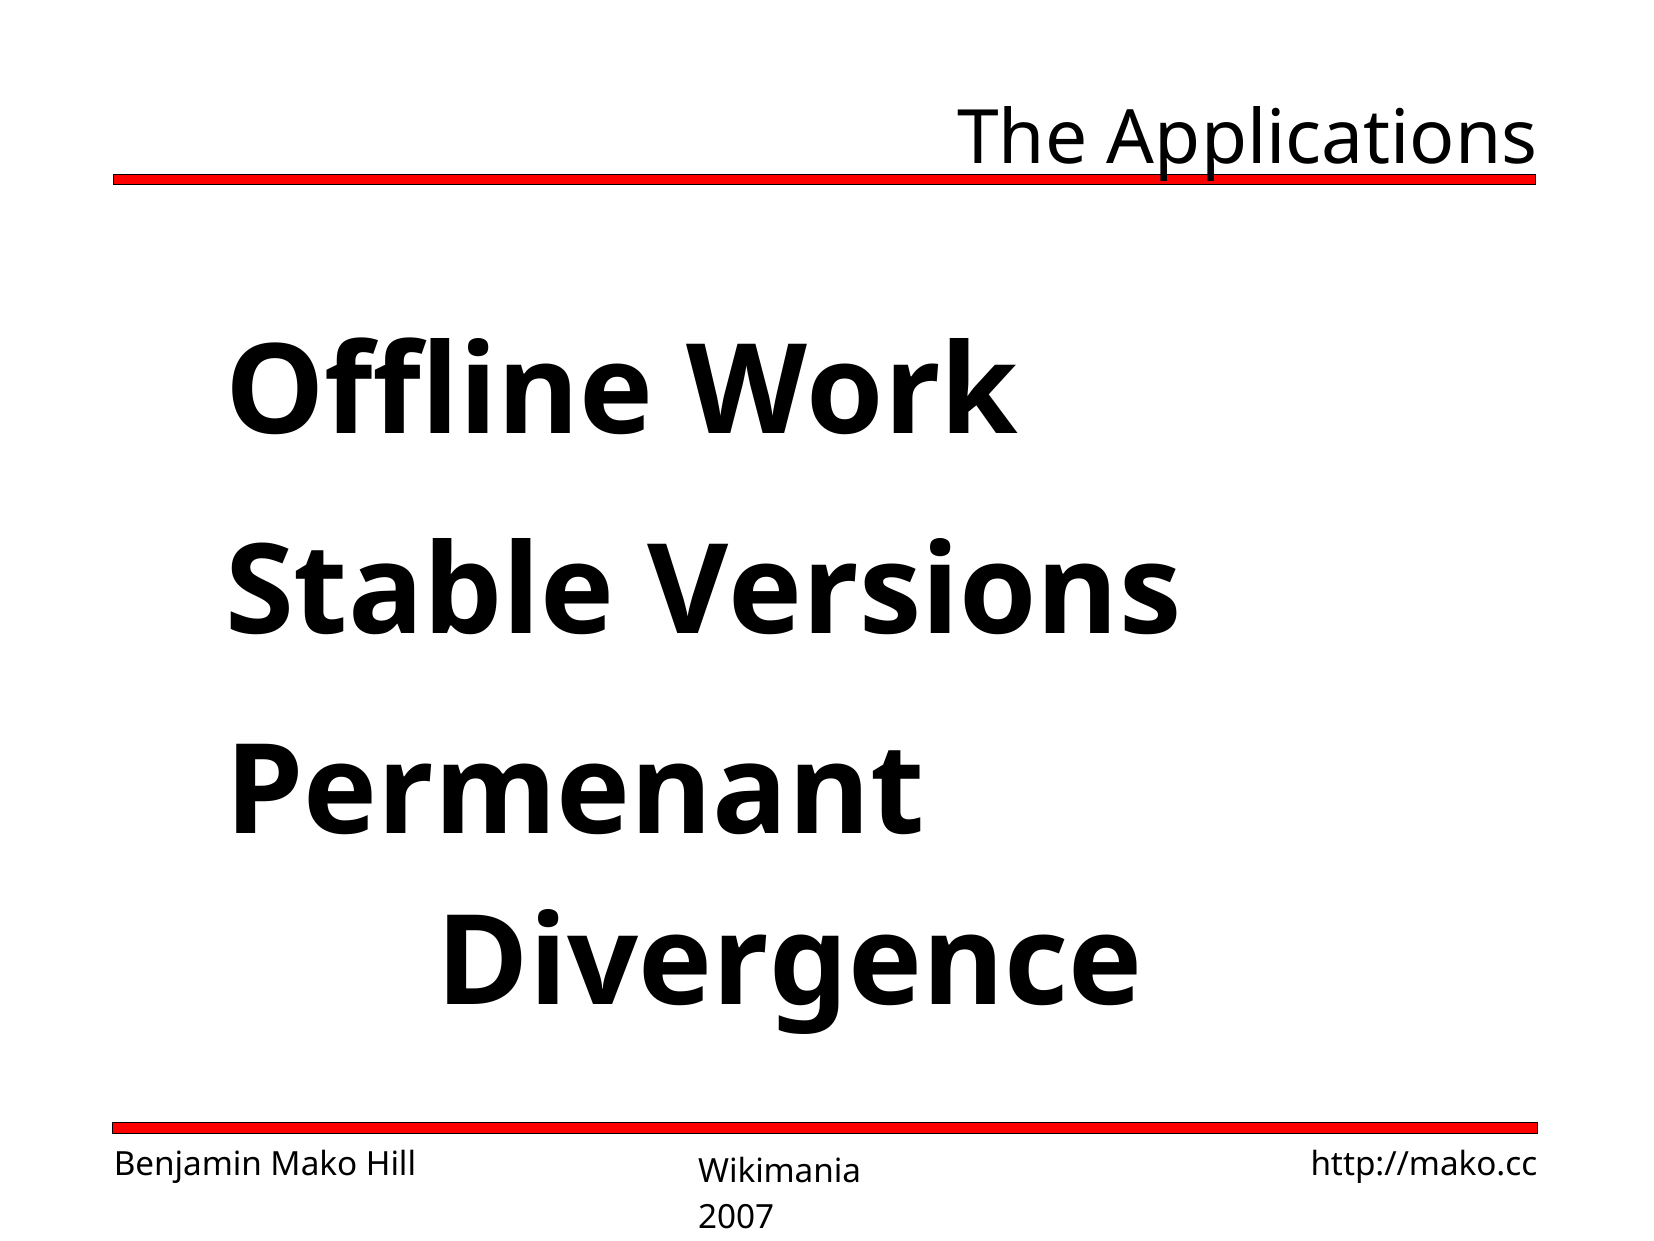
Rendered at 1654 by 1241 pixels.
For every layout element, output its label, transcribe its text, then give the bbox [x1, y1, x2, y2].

title The Applications [125, 70, 1538, 198]
list Offline Work Stable Versions Permenant Divergence [225, 300, 1621, 1137]
